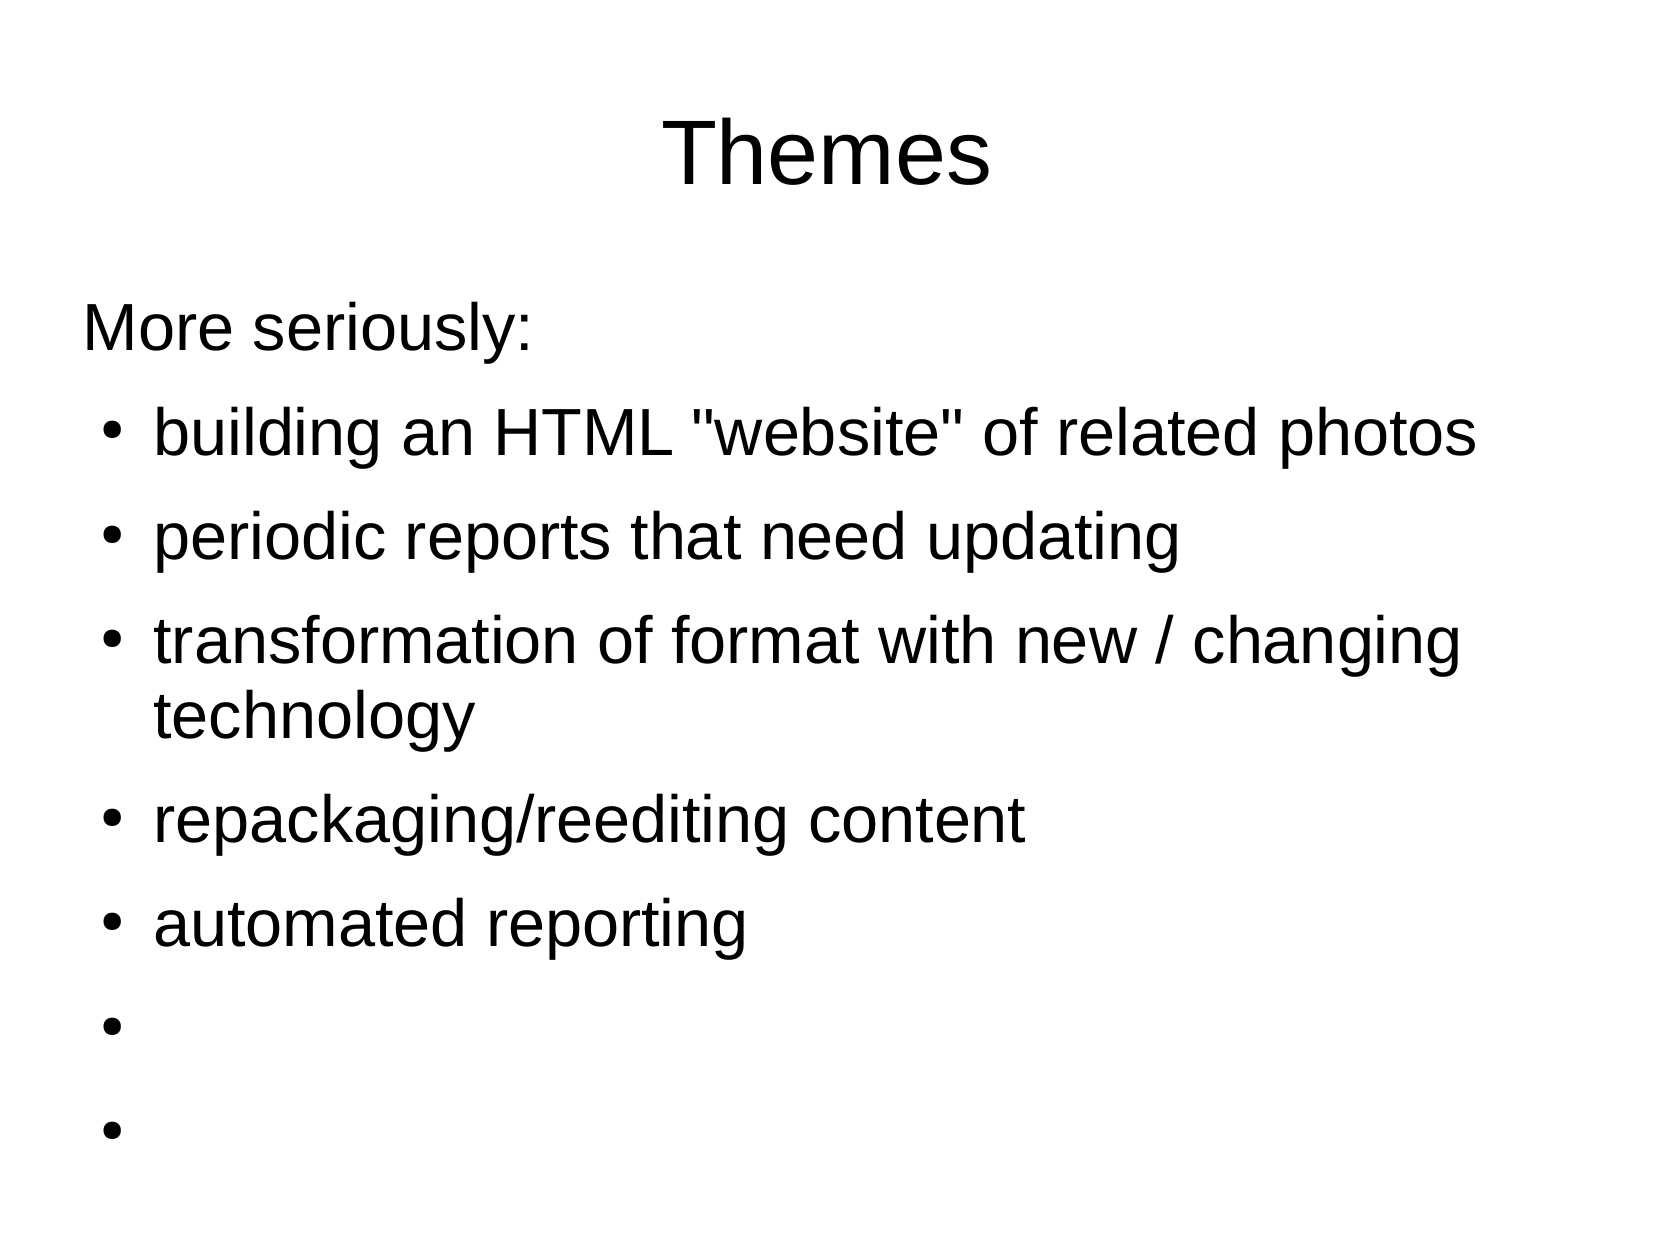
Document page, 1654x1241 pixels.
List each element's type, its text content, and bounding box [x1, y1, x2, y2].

title Themes [82, 49, 1571, 257]
list More seriously: building an HTML "website" of related photos periodic reports that need updating transformation of format with new / changing technology repackaging/reediting content automated reporting [82, 290, 1538, 1010]
